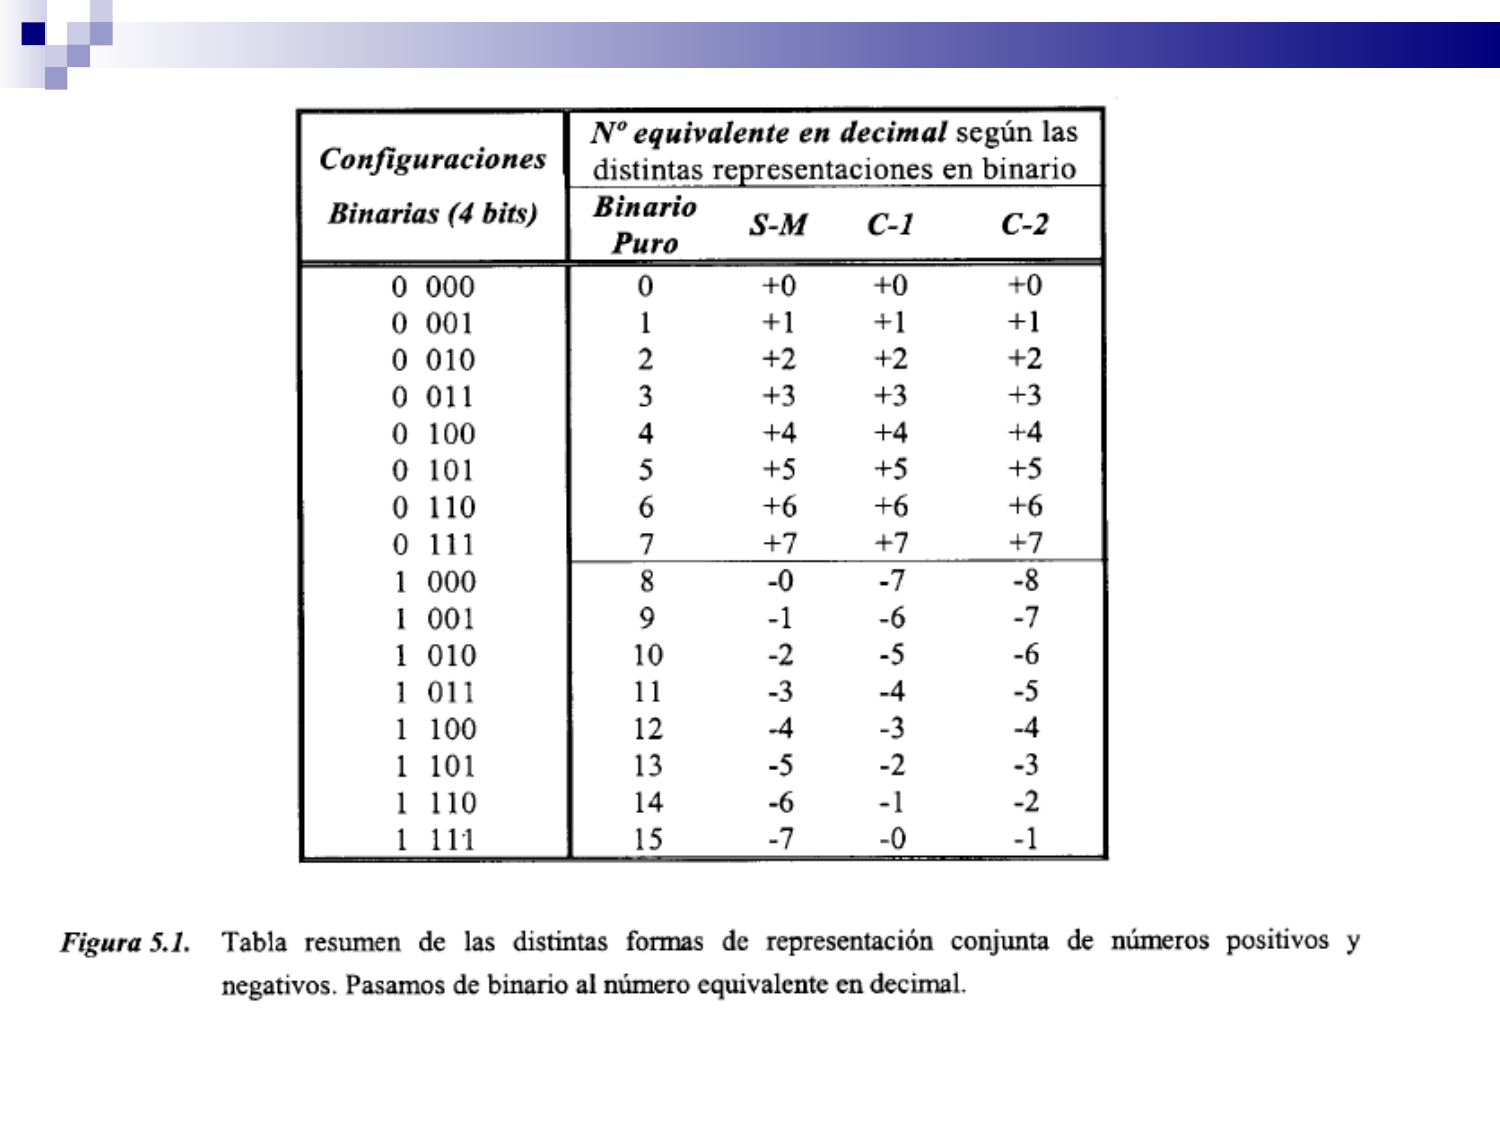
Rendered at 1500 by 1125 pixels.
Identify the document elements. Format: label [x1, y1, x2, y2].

picture [41, 90, 1394, 1015]
